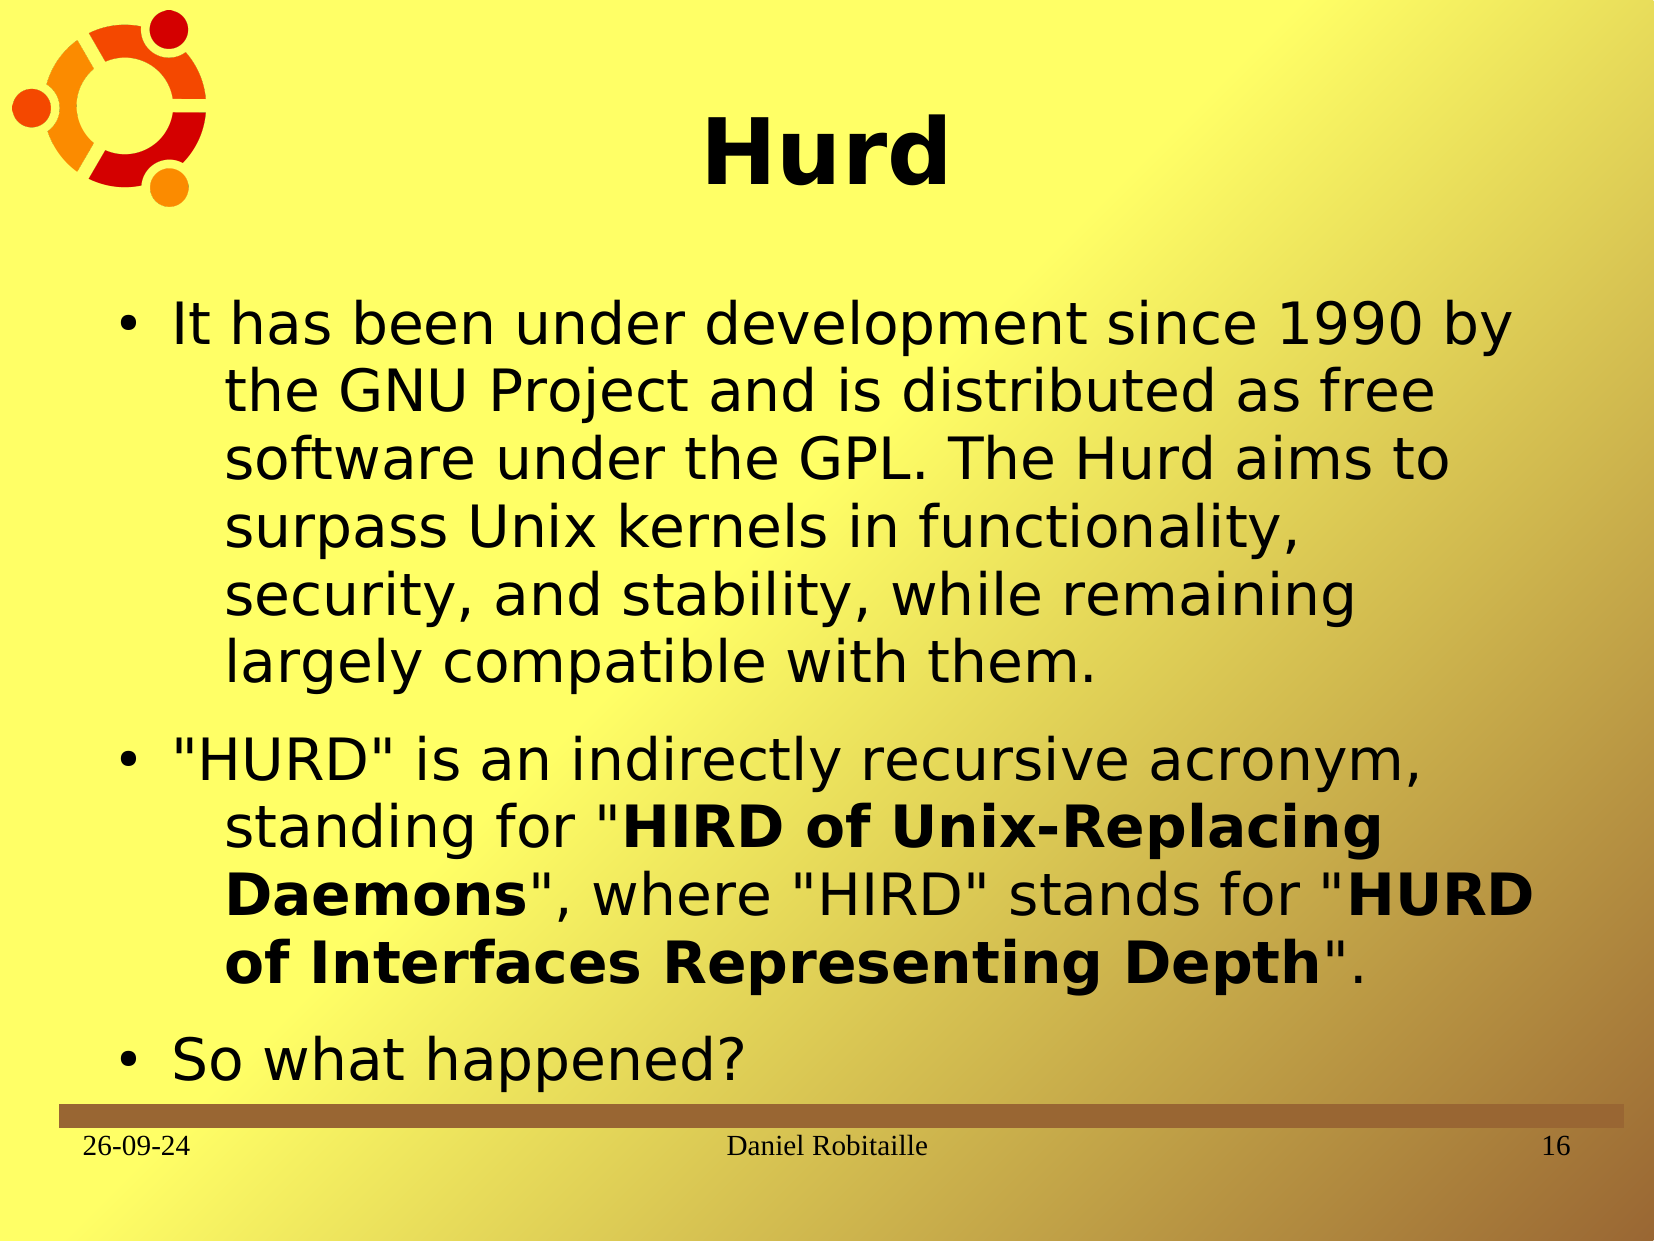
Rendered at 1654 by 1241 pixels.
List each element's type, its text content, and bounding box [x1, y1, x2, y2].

title Hurd [82, 49, 1571, 257]
picture [12, 10, 207, 207]
list It has been under development since 1990 by the GNU Project and is distributed as free software under the GPL. The Hurd aims to surpass Unix kernels in functionality, security, and stability, while remaining largely compatible with them. "HURD" is an indirectly recursive acronym, standing for "HIRD of Unix-Replacing Daemons", where "HIRD" stands for "HURD of Interfaces Representing Depth". So what happened? [82, 290, 1571, 1109]
